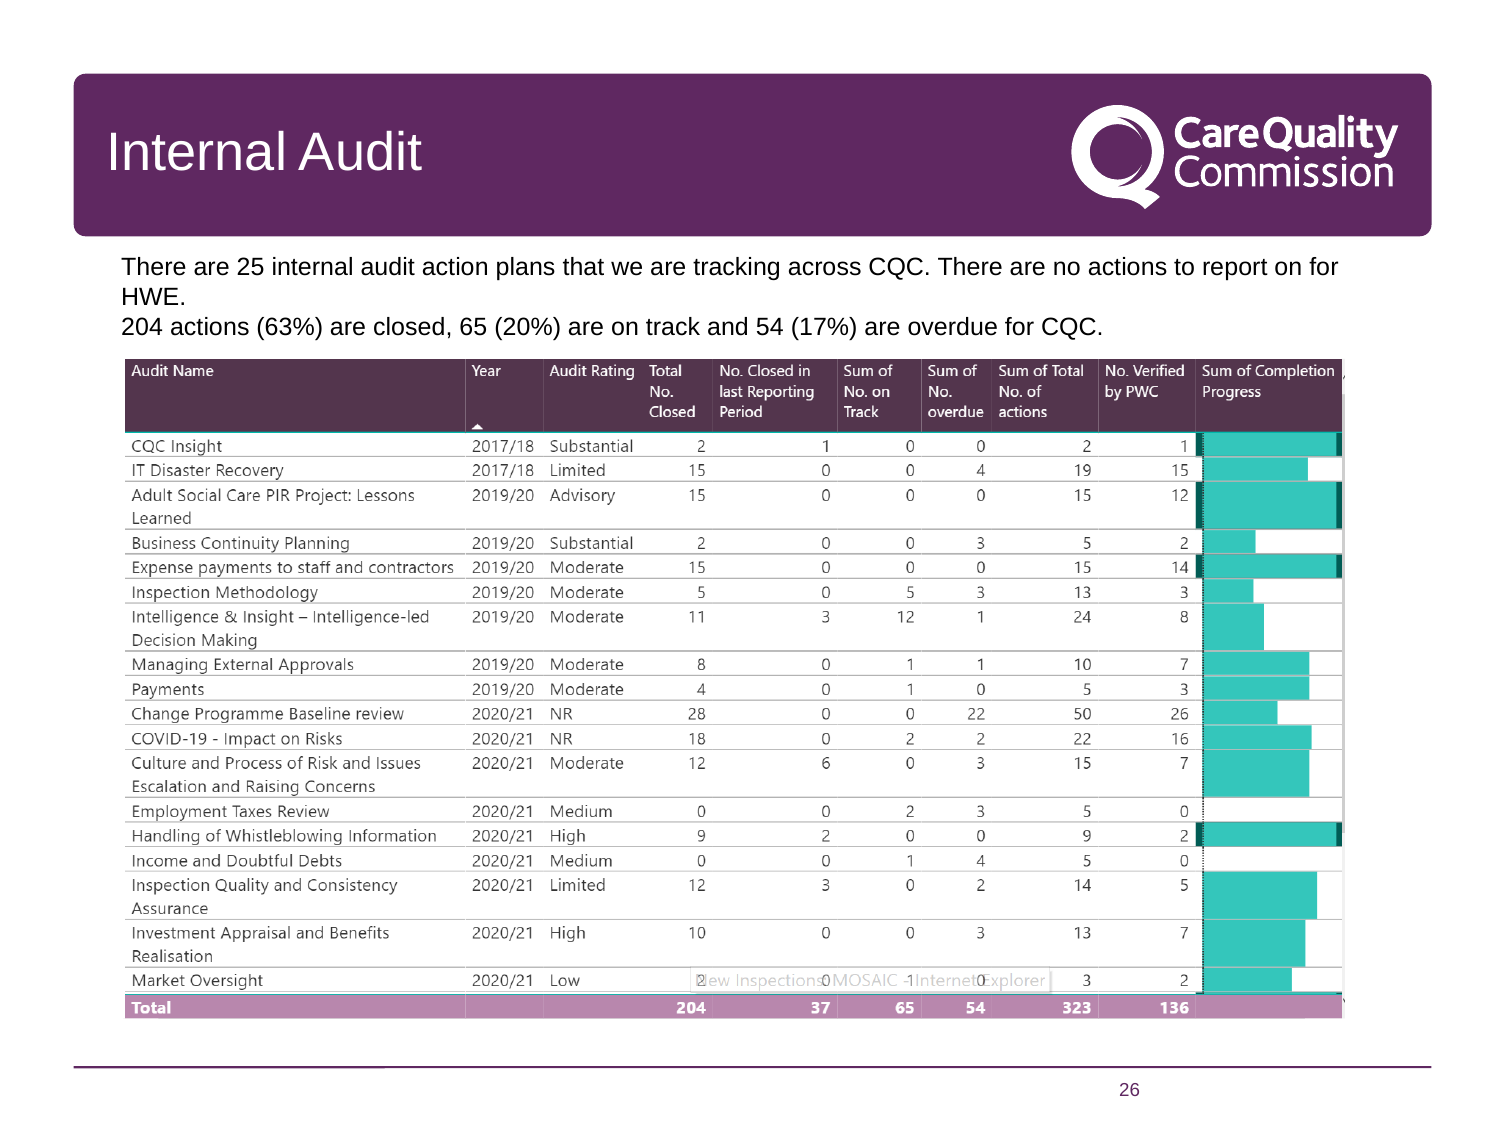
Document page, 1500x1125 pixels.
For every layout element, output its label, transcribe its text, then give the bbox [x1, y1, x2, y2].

text_box 26 [1119, 1025, 1432, 1101]
title Internal Audit [106, 79, 1022, 229]
picture [118, 410, 1345, 1019]
text_box There are 25 internal audit action plans that we are tracking across CQC. There are no actions to report on for HWE. 204 actions (63%) are closed, 65 (20%) are on track and 54 (17%) are overdue for CQC. [106, 243, 1418, 410]
